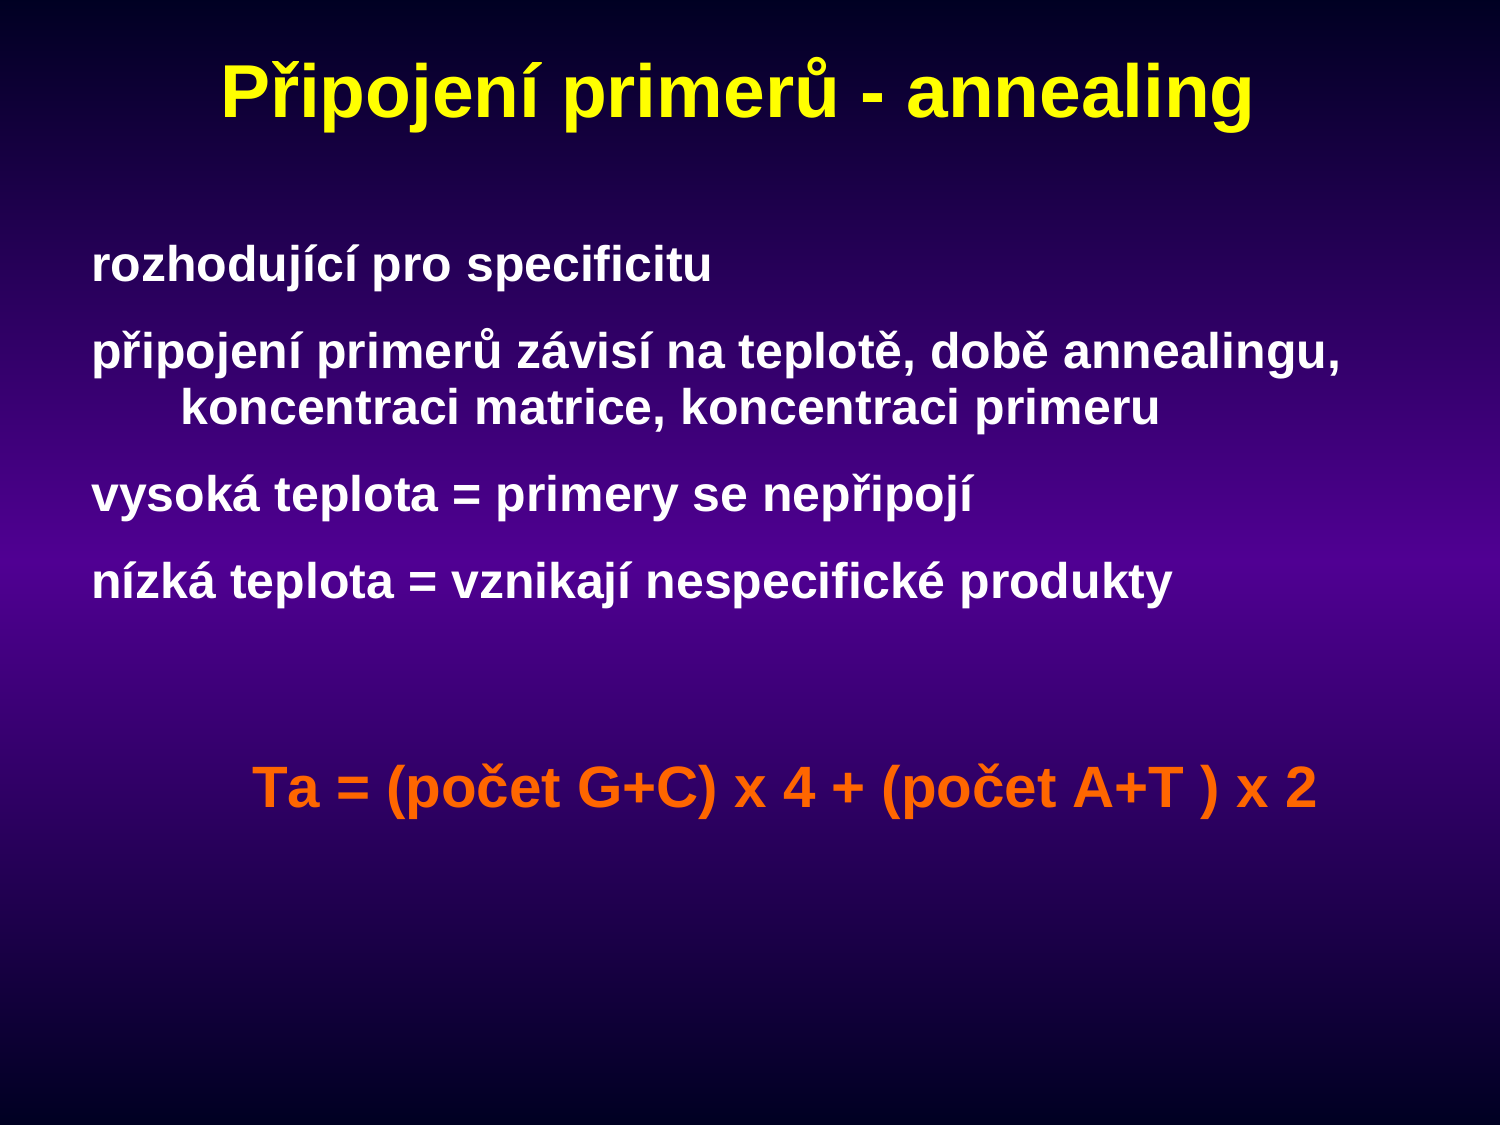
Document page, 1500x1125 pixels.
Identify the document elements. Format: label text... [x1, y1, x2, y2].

text_box rozhodující pro specificitu připojení primerů závisí na teplotě, době annealingu, koncentraci matrice, koncentraci primeru vysoká teplota = primery se nepřipojí nízká teplota = vznikají nespecifické produkty [76, 228, 1447, 617]
title Připojení primerů - annealing [64, 35, 1413, 149]
text_box Ta = (počet G+C) x 4 + (počet A+T ) x 2 [100, 747, 1471, 828]
